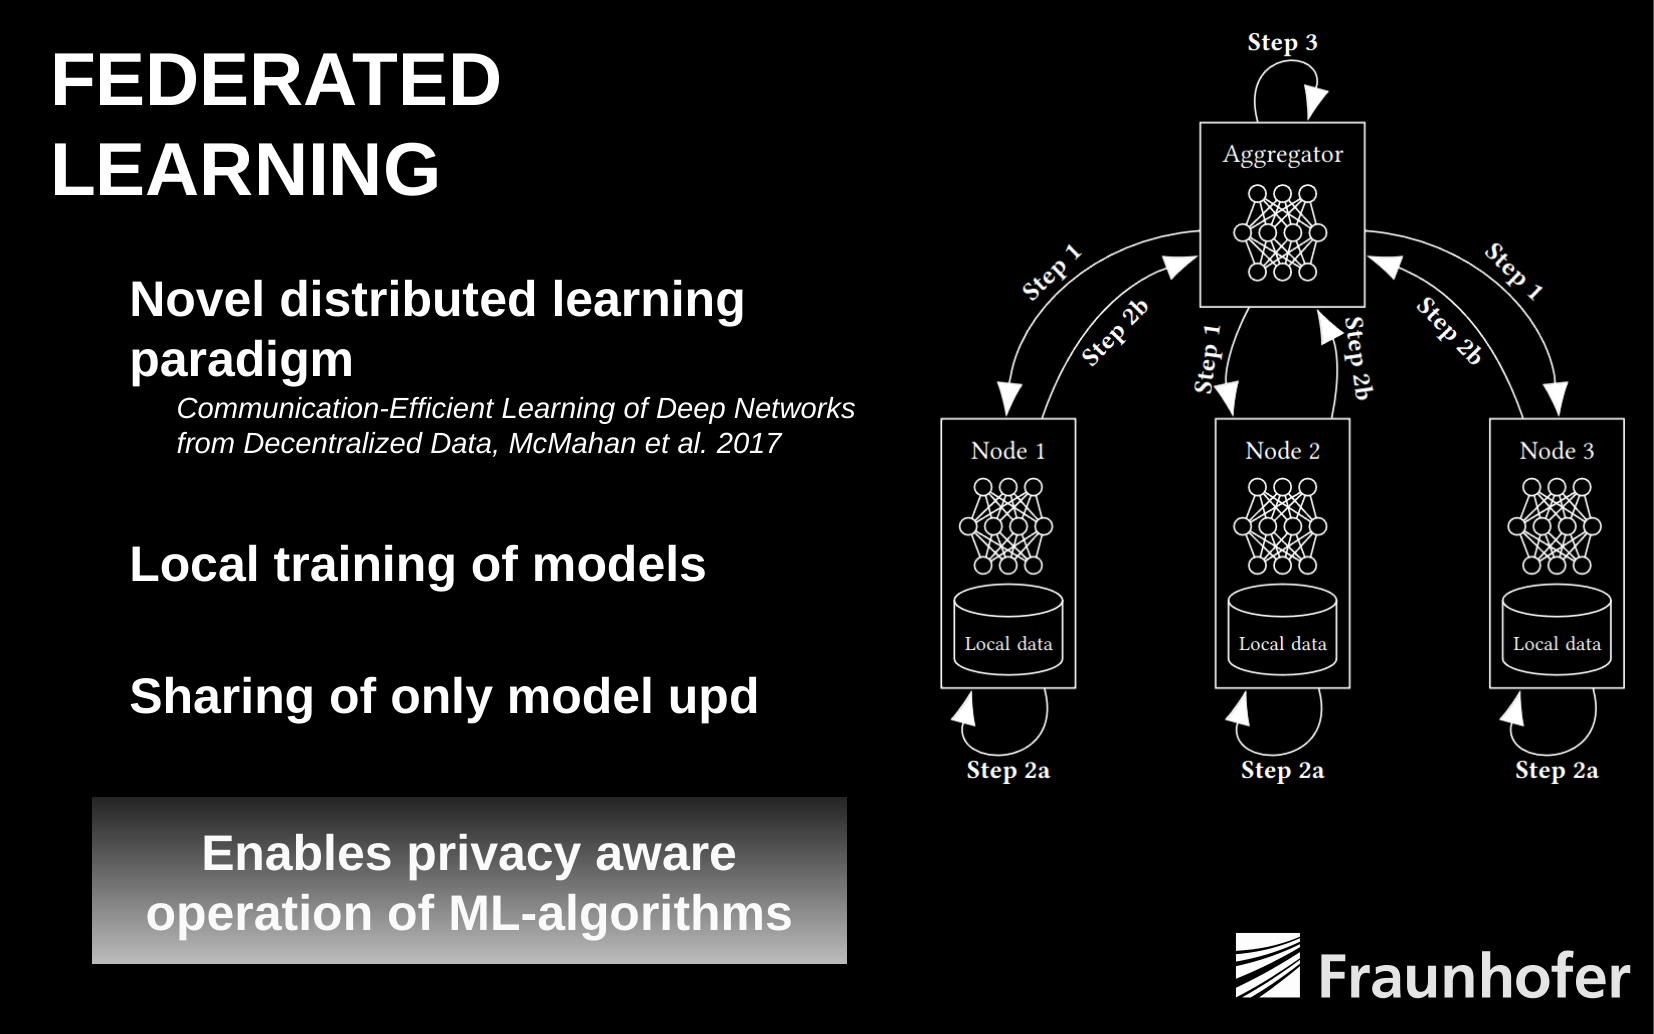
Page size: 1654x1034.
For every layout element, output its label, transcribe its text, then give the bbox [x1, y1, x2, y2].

list Novel distributed learning paradigm Communication-Efficient Learning of Deep Networks from Decentralized Data, McMahan et al. 2017 Local training of models Sharing of only model upd [58, 266, 899, 909]
text_box Enables privacy aware operation of ML-algorithms [91, 796, 848, 965]
title FEDERATED Learning [49, 34, 931, 207]
picture [931, 29, 1632, 790]
picture [1234, 931, 1632, 1000]
